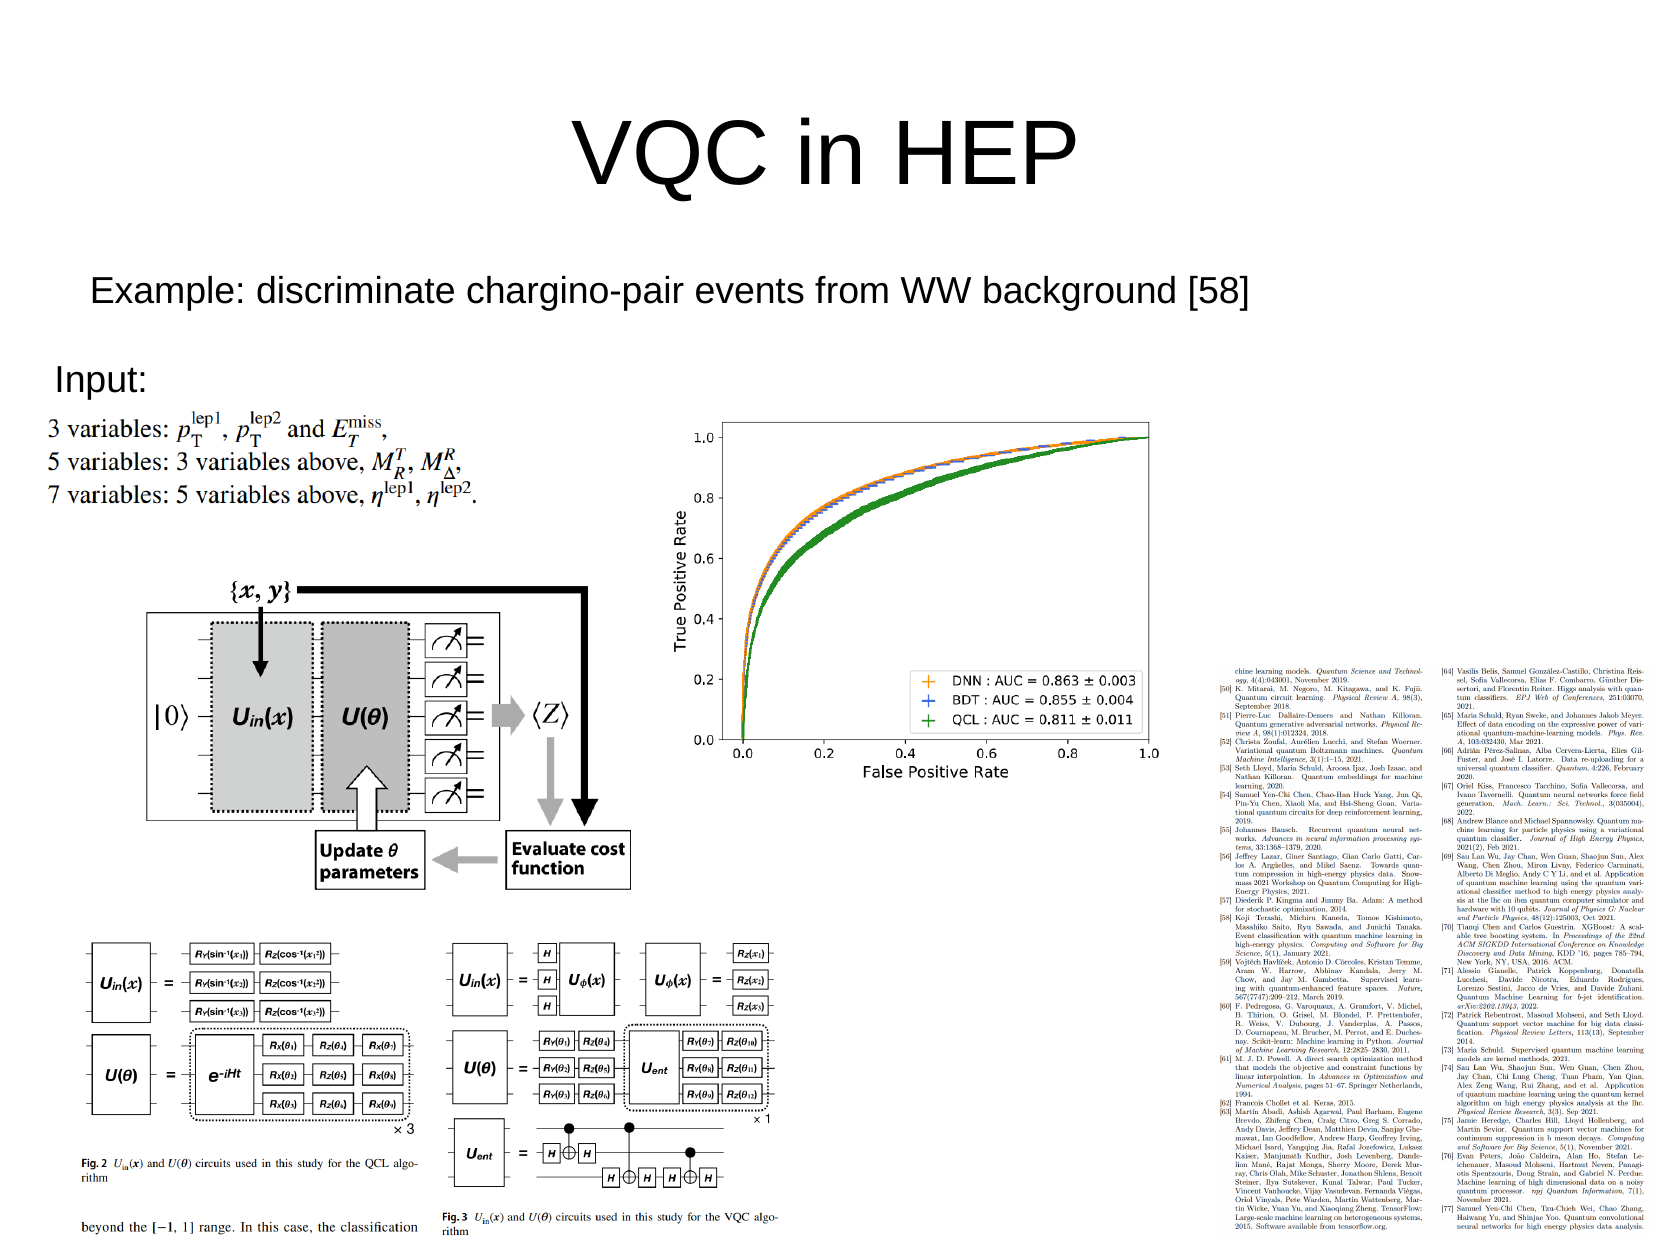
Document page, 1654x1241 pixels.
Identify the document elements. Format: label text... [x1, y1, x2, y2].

picture [137, 571, 638, 901]
picture [1219, 665, 1651, 1238]
text_box Input: [39, 351, 378, 409]
picture [75, 932, 788, 1238]
title VQC in HEP [82, 49, 1571, 257]
text_box Example: discriminate chargino-pair events from WW background [58] [75, 262, 1613, 362]
picture [28, 398, 488, 526]
picture [658, 412, 1163, 786]
